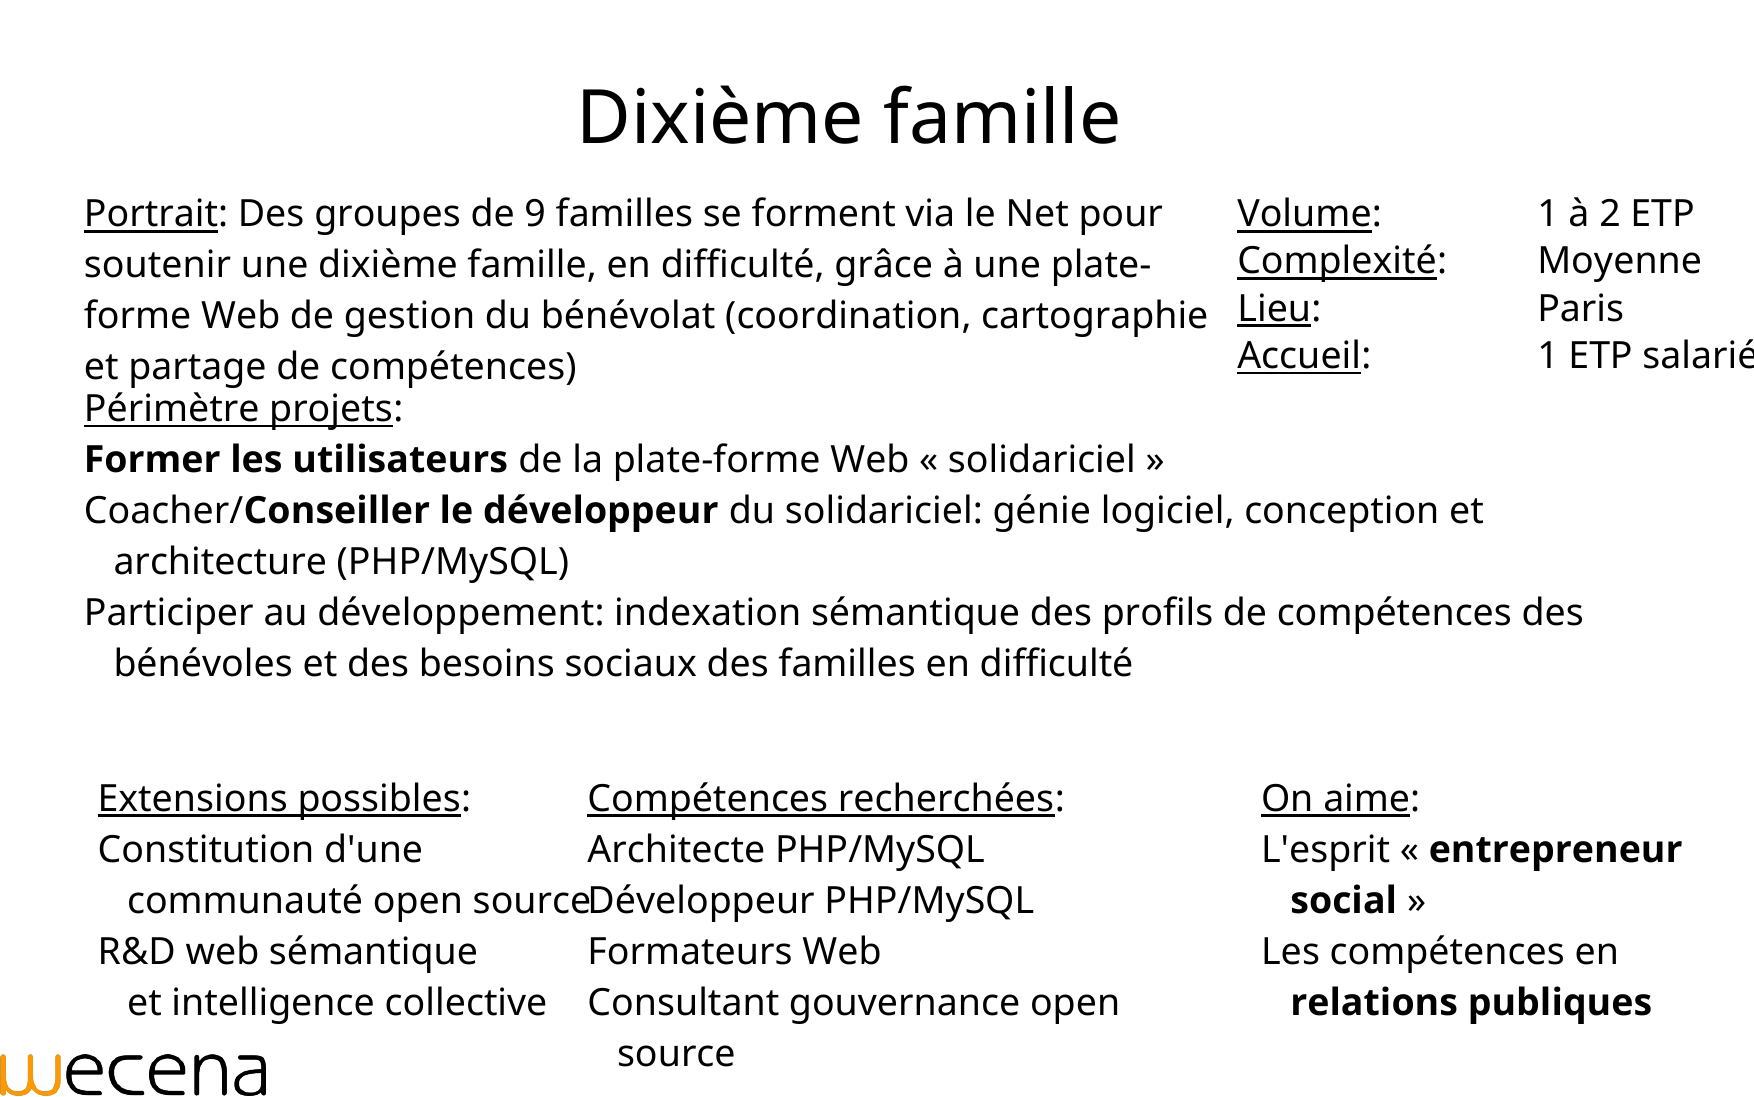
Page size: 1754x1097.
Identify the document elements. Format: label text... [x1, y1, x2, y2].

text_box Volume: 1 à 2 ETP [1222, 179, 1707, 239]
text_box On aime: L'esprit « entrepreneur social » Les compétences en relations publiques [1246, 764, 1708, 1004]
text_box Périmètre projets: Former les utilisateurs de la plate-forme Web « solidariciel » Coacher/Conseiller le développeur du solidariciel: génie logiciel, conception et architecture (PHP/MySQL) Participer au développement: indexation sémantique des profils de compétences des bénévoles et des besoins sociaux des familles en difficulté [69, 374, 1684, 697]
text_box Compétences recherchées: Architecte PHP/MySQL Développeur PHP/MySQL Formateurs Web Consultant gouvernance open source [572, 764, 1160, 1049]
text_box Lieu: Paris [1241, 287, 1629, 321]
text_box Extensions possibles: Constitution d'une communauté open source R&D web sémantique et intelligence collective [82, 764, 572, 1004]
text_box Portrait: Des groupes de 9 familles se forment via le Net pour soutenir une dixième famille, en difficulté, grâce à une plate-forme Web de gestion du bénévolat (coordination, cartographie et partage de compétences) [69, 179, 1241, 374]
picture [0, 1054, 266, 1097]
text_box Accueil: 1 ETP salarié [1241, 321, 1754, 381]
text_box Complexité: Moyenne [1222, 239, 1699, 287]
title Dixième famille [103, 51, 1595, 178]
